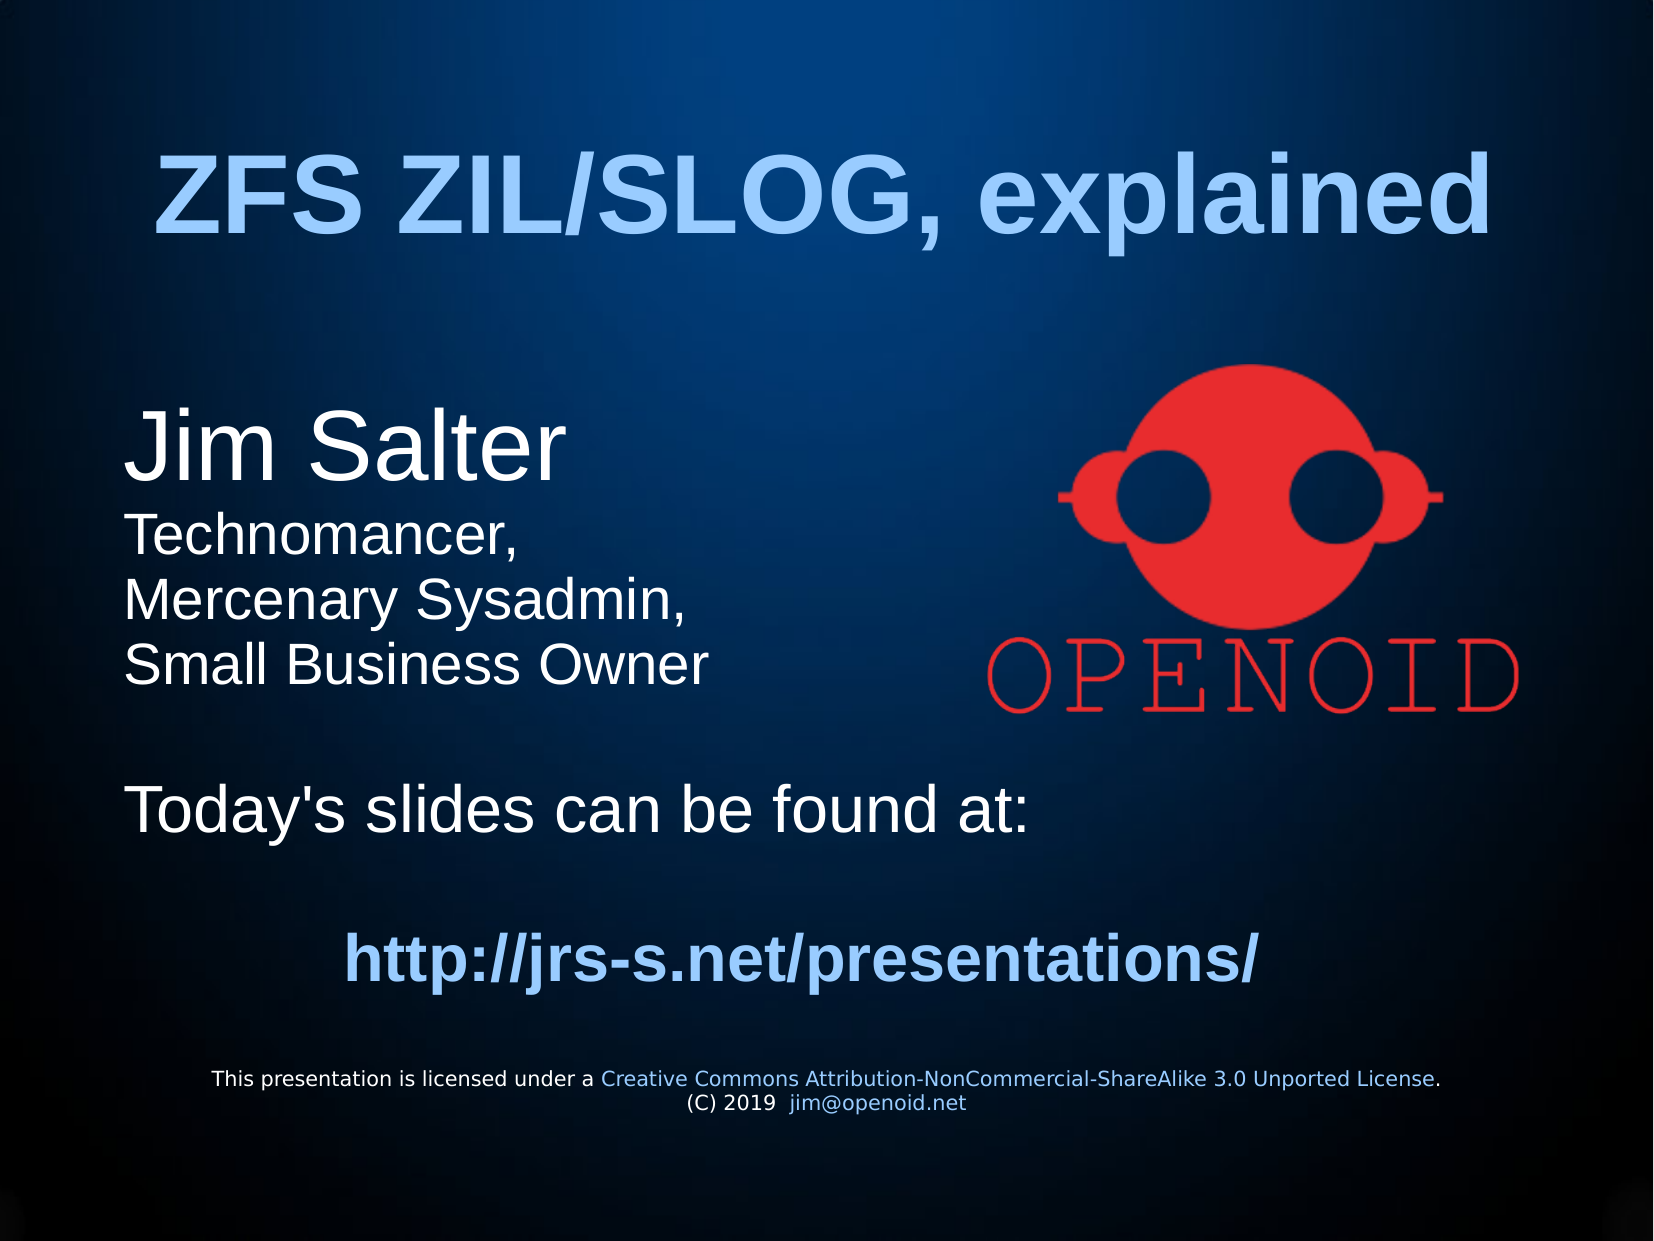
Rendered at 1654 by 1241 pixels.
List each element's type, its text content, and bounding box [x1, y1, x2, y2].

text_box Jim Salter Technomancer, Mercenary Sysadmin, Small Business Owner Today's slides can be found at: http://jrs-s.net/presentations/ [123, 375, 1482, 1011]
title ZFS ZIL/SLOG, explained [0, 69, 1651, 320]
subtitle This presentation is licensed under a Creative Commons Attribution-NonCommercial-ShareAlike 3.0 Unported License. (C) 2019 jim@openoid.net [147, 370, 975, 375]
subtitle This presentation is licensed under a Creative Commons Attribution-NonCommercial-ShareAlike 3.0 Unported License. (C) 2019 jim@openoid.net [147, 721, 1506, 1141]
picture [0, 0, 1654, 1241]
